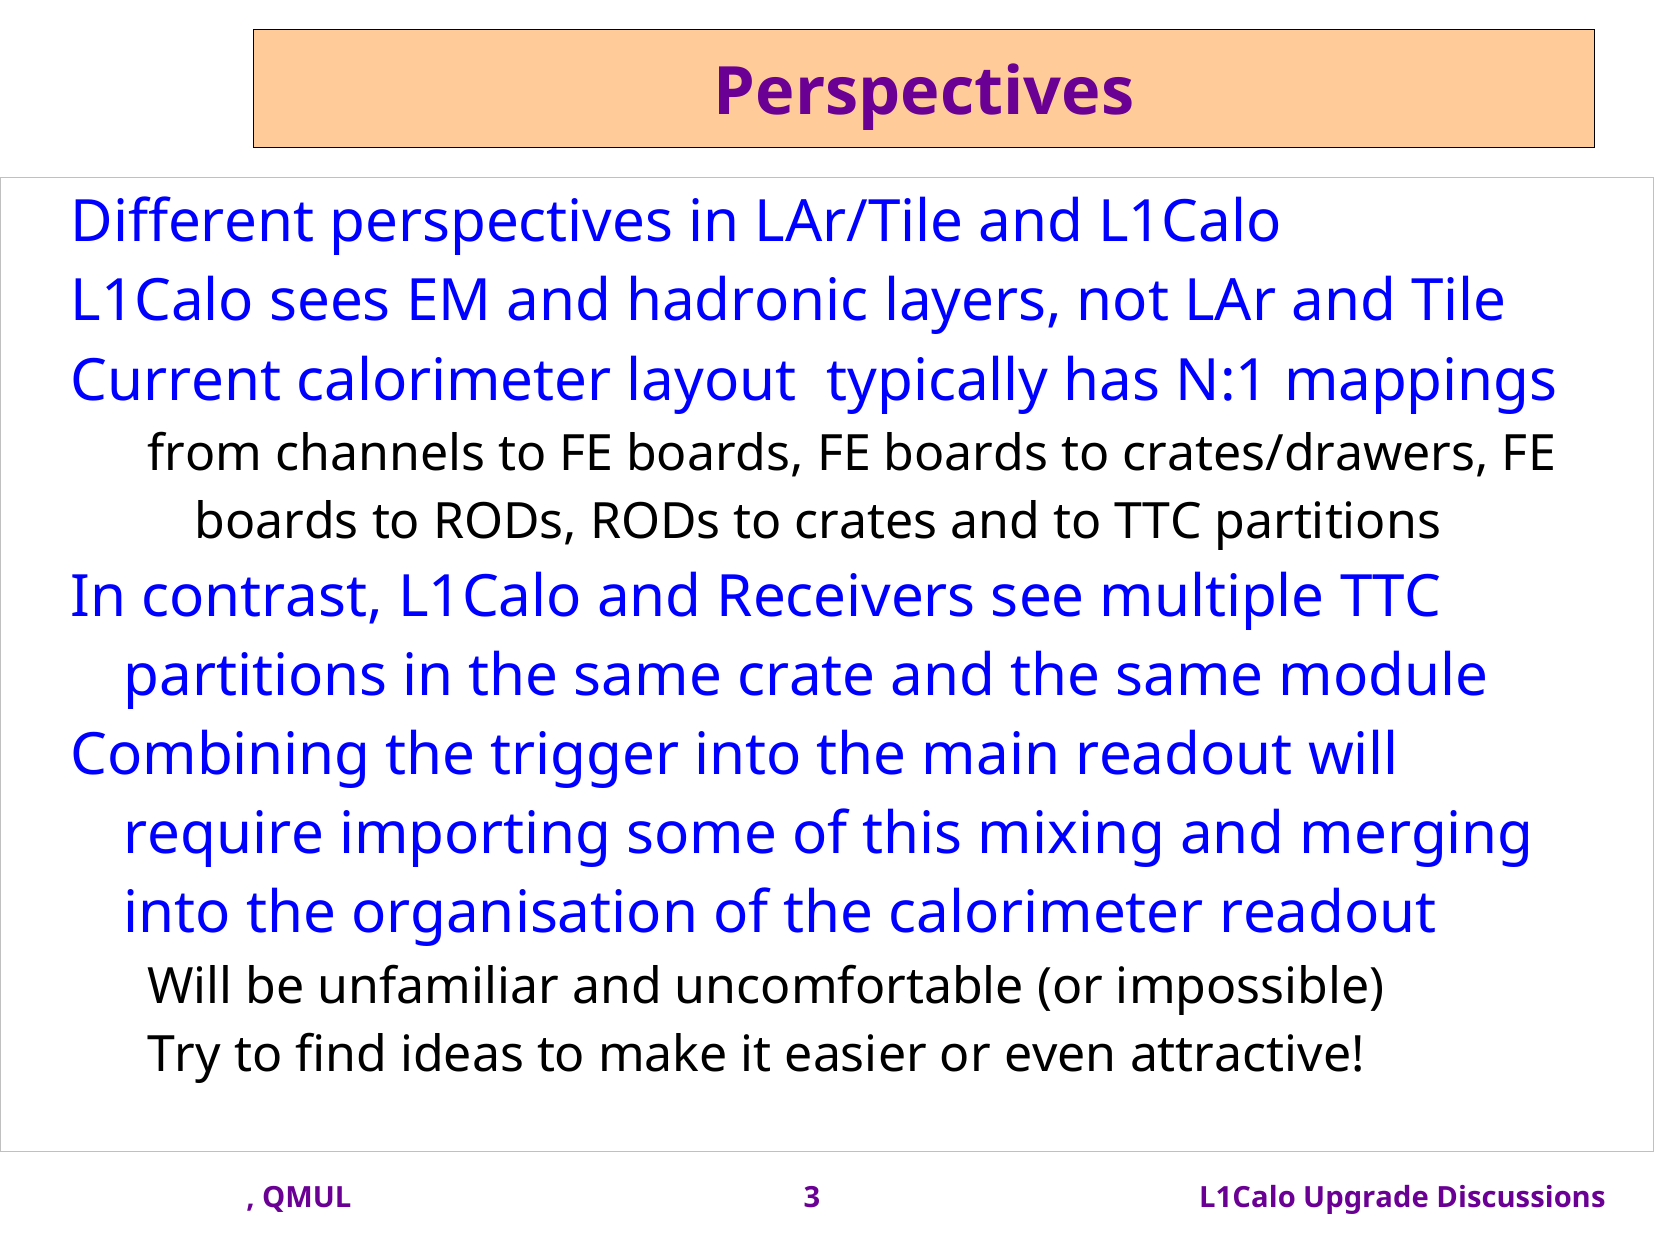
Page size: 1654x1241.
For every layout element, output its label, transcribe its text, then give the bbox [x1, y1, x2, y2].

list Different perspectives in LAr/Tile and L1Calo L1Calo sees EM and hadronic layers, not LAr and Tile Current calorimeter layout typically has N:1 mappings from channels to FE boards, FE boards to crates/drawers, FE boards to RODs, RODs to crates and to TTC partitions In contrast, L1Calo and Receivers see multiple TTC partitions in the same crate and the same module Combining the trigger into the main readout will require importing some of this mixing and merging into the organisation of the calorimeter readout Will be unfamiliar and uncomfortable (or impossible) Try to find ideas to make it easier or even attractive! [52, 179, 1598, 1108]
title Perspectives [253, 29, 1595, 148]
